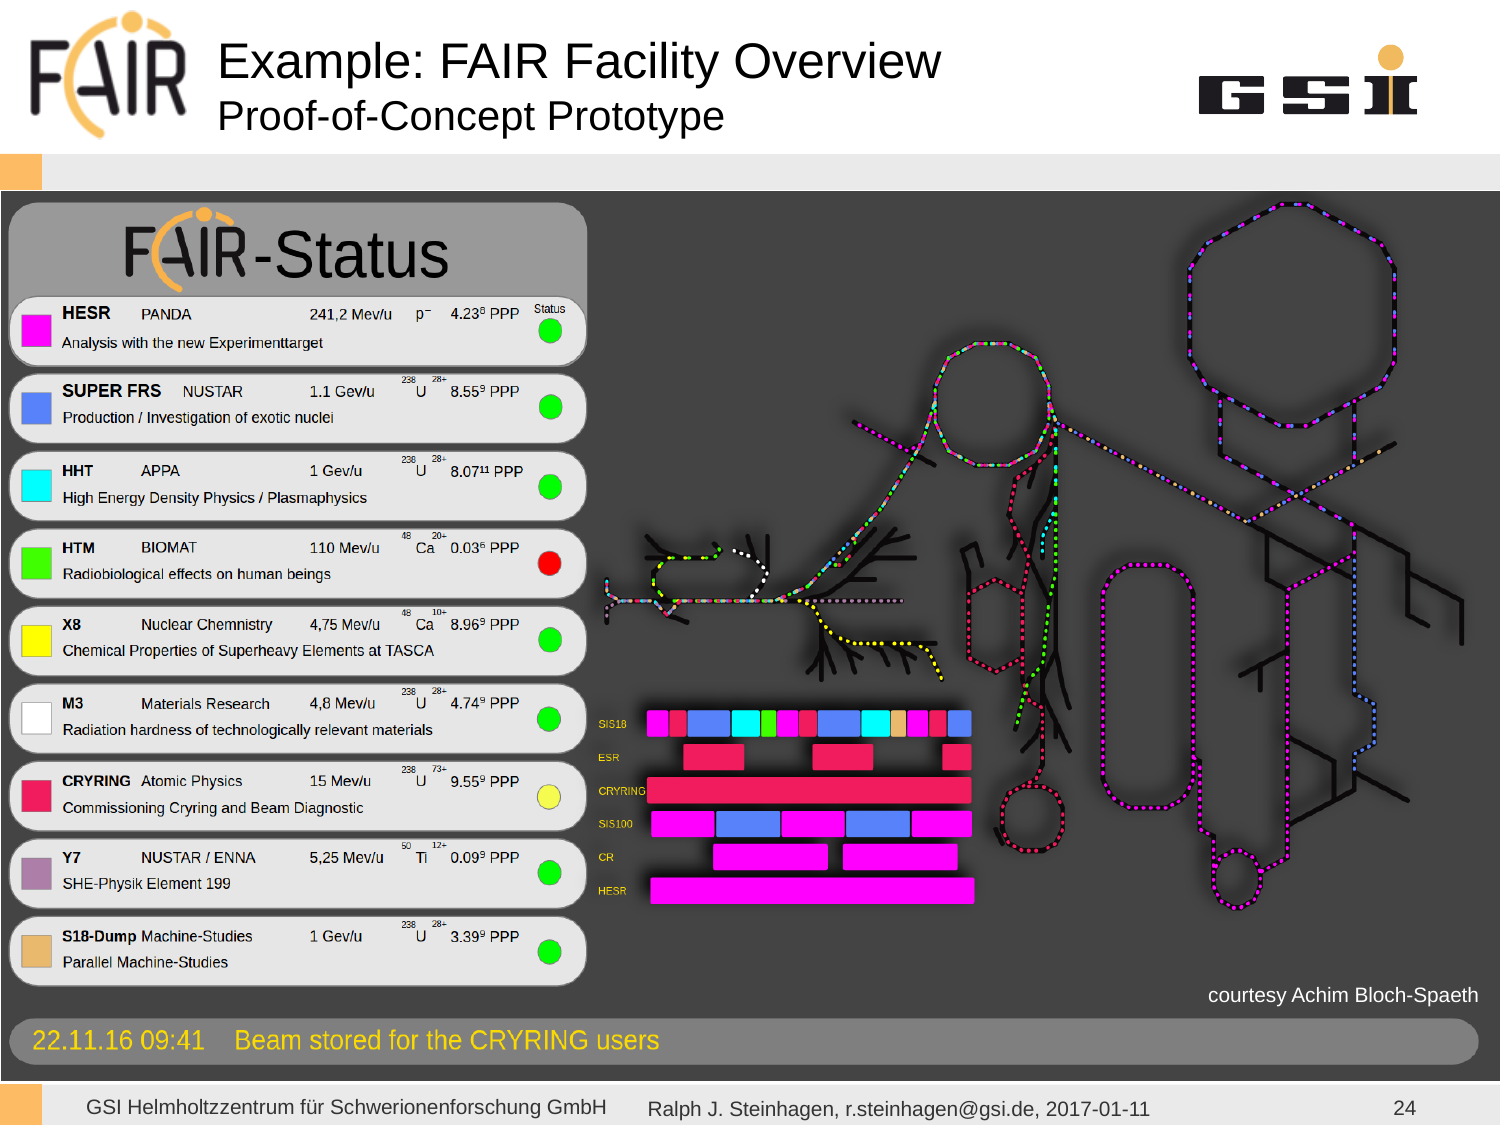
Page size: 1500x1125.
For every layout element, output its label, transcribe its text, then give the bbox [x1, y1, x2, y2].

picture [30, 9, 187, 141]
title Example: FAIR Facility Overview Proof-of-Concept Prototype [217, 20, 1180, 147]
picture [1197, 42, 1419, 117]
text_box courtesy Achim Bloch-Spaeth [1192, 974, 1495, 1010]
picture [0, 190, 1500, 1081]
